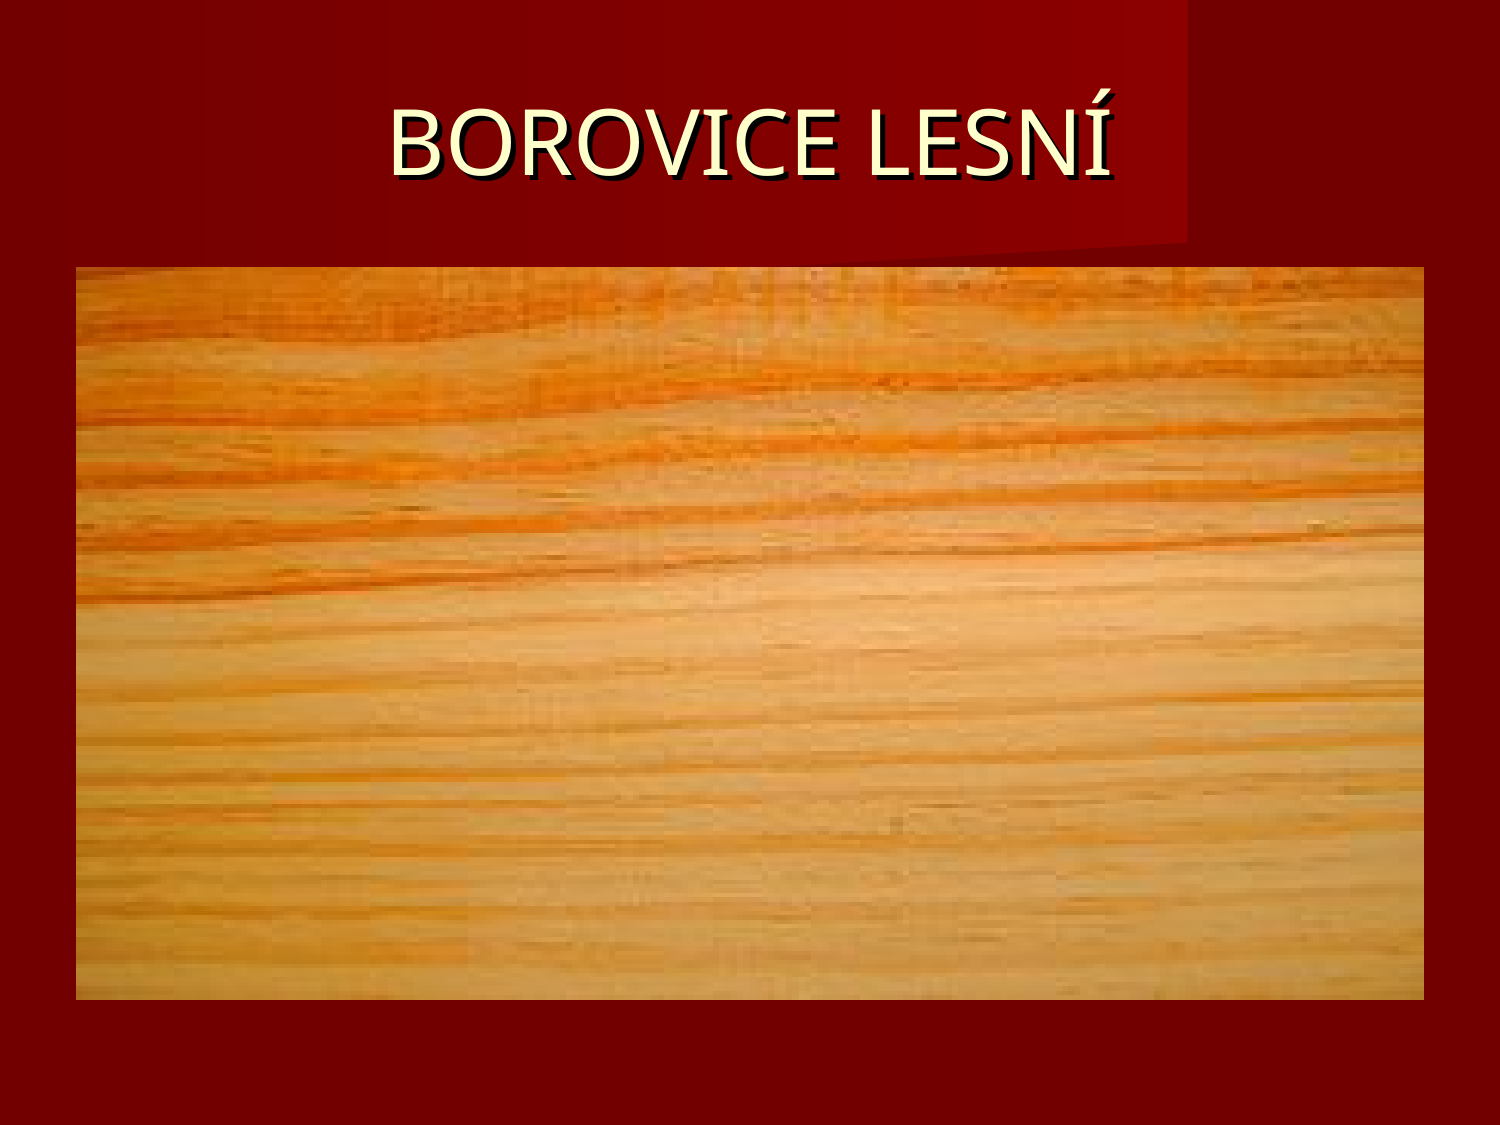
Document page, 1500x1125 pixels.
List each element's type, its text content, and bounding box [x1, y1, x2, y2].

title BOROVICE LESNÍ [75, 45, 1426, 233]
picture [76, 267, 1424, 1000]
